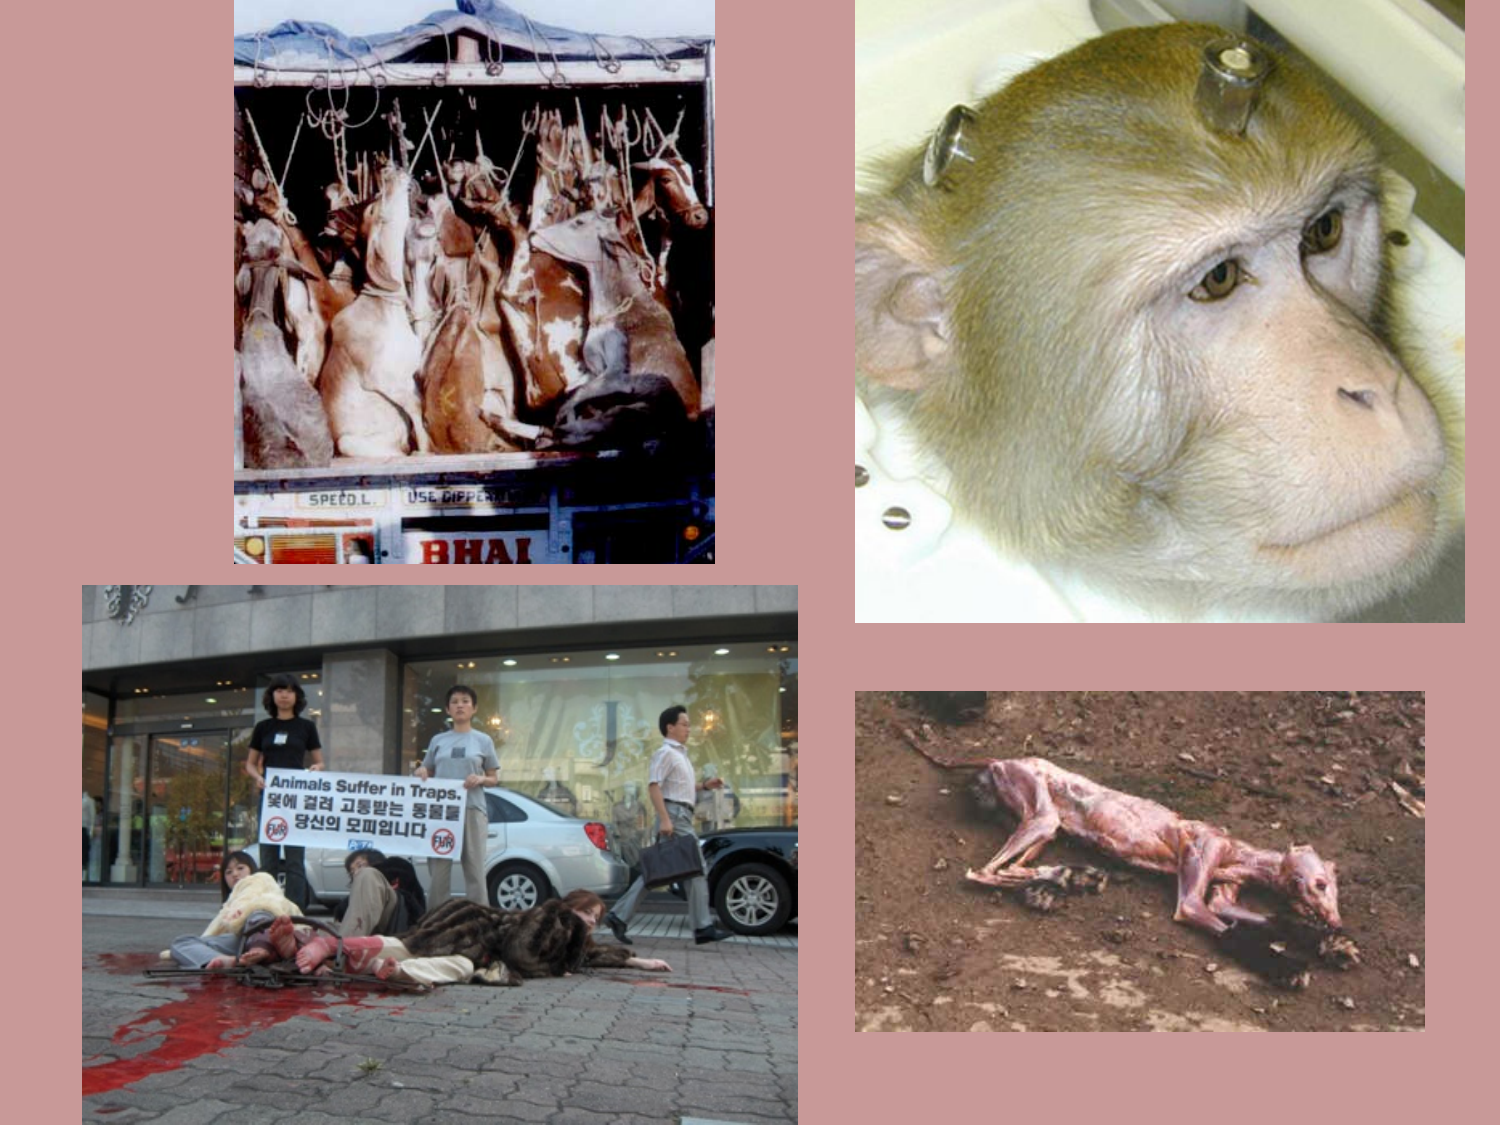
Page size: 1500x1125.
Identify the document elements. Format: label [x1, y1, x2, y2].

picture [855, 691, 1425, 1032]
picture [82, 585, 798, 1125]
picture [855, 0, 1465, 623]
picture [234, 0, 715, 564]
